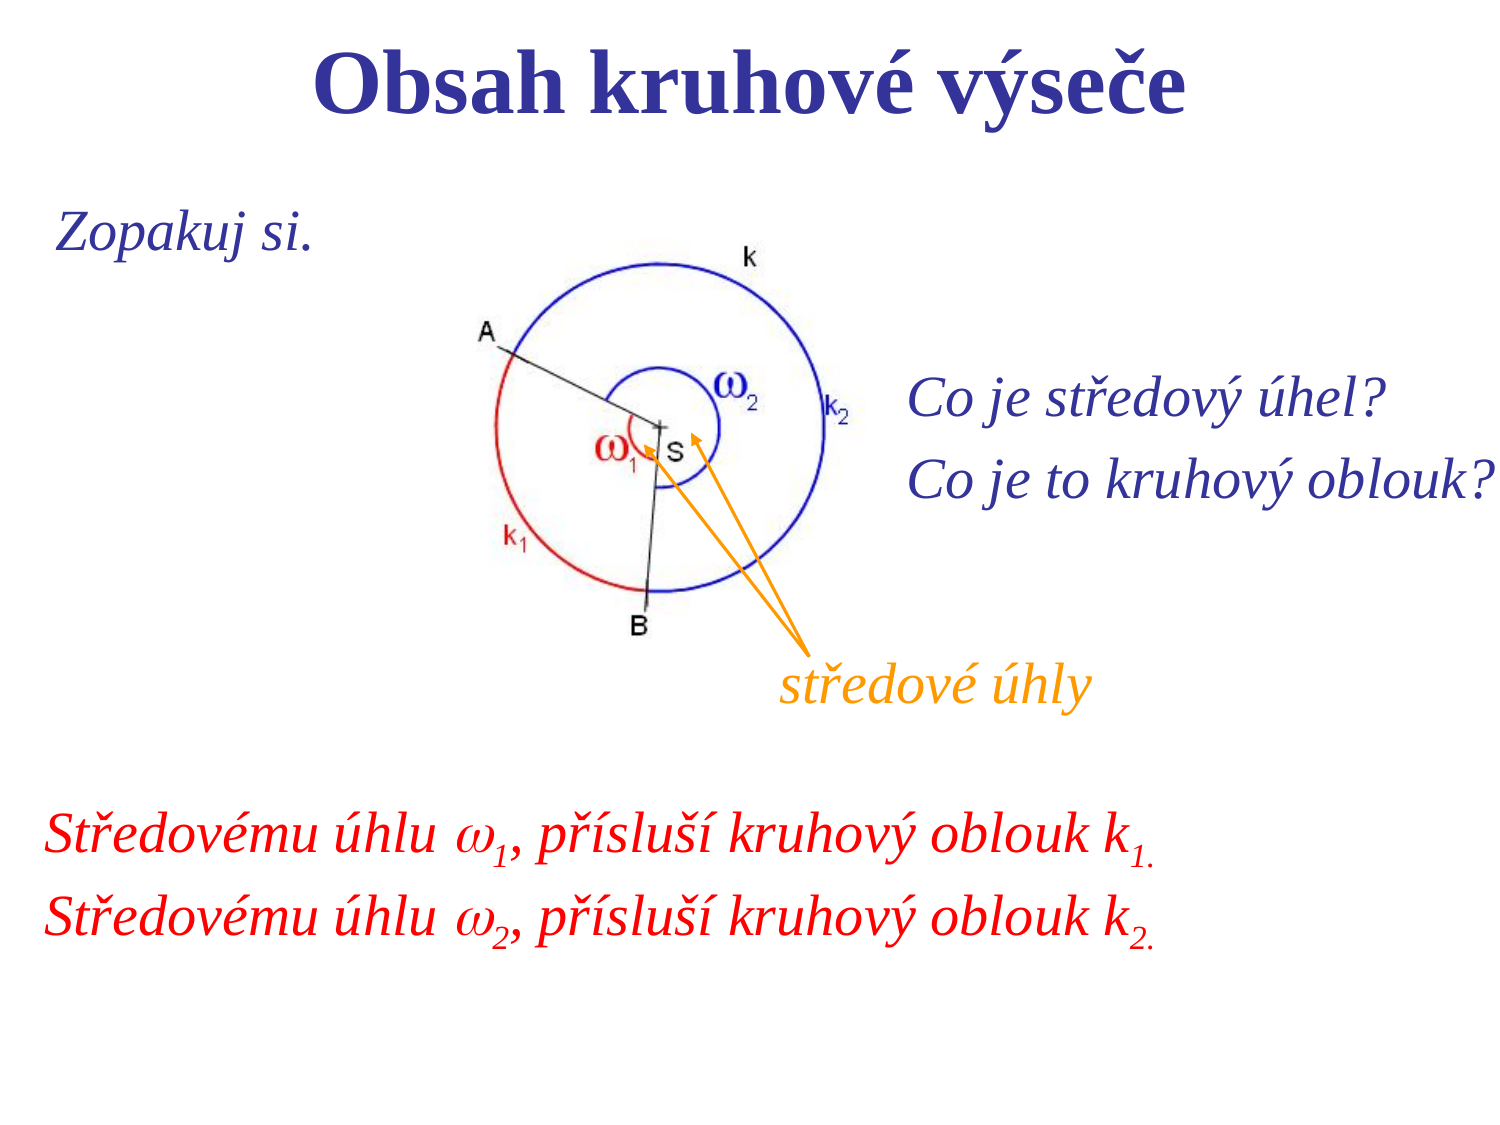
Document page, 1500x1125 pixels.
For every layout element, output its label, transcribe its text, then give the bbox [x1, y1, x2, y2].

text_box Co je to kruhový oblouk? [891, 432, 1500, 519]
text_box Co je středový úhel? [891, 350, 1435, 432]
text_box středové úhly [764, 633, 1164, 728]
text_box Středovému úhlu 2, přísluší kruhový oblouk k2. [29, 869, 1388, 965]
text_box Obsah kruhové výseče [75, 0, 1426, 172]
picture [389, 165, 953, 728]
text_box Zopakuj si. [41, 184, 389, 271]
text_box Středovému úhlu 1, přísluší kruhový oblouk k1. [29, 786, 1388, 869]
